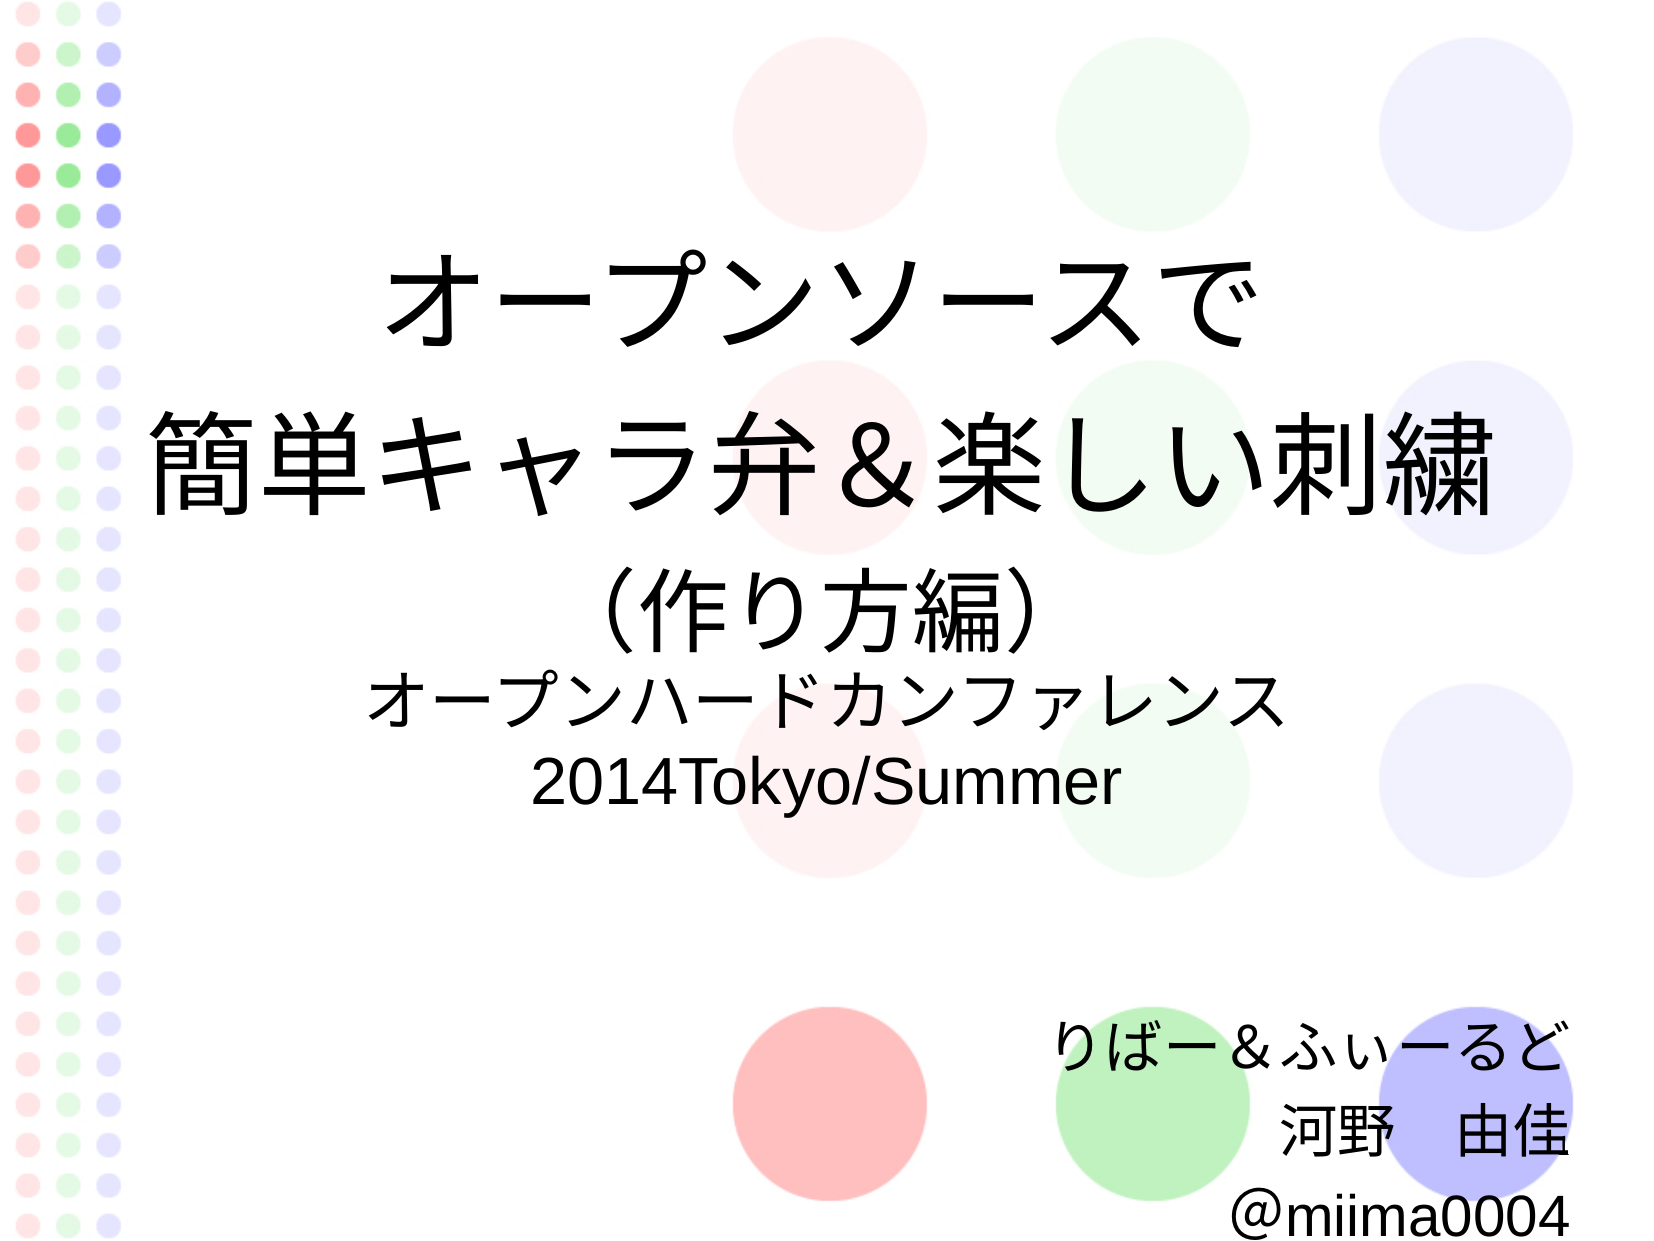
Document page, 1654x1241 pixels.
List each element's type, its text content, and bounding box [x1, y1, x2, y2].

subtitle オープンハードカンファレンス 2014Tokyo/Summer りばー＆ふぃーるど 河野 由佳 ＠miima0004 [82, 127, 1571, 1241]
title オープンソースで 簡単キャラ弁＆楽しい刺繍 （作り方編） [76, 284, 82, 602]
picture [0, 0, 1654, 1240]
